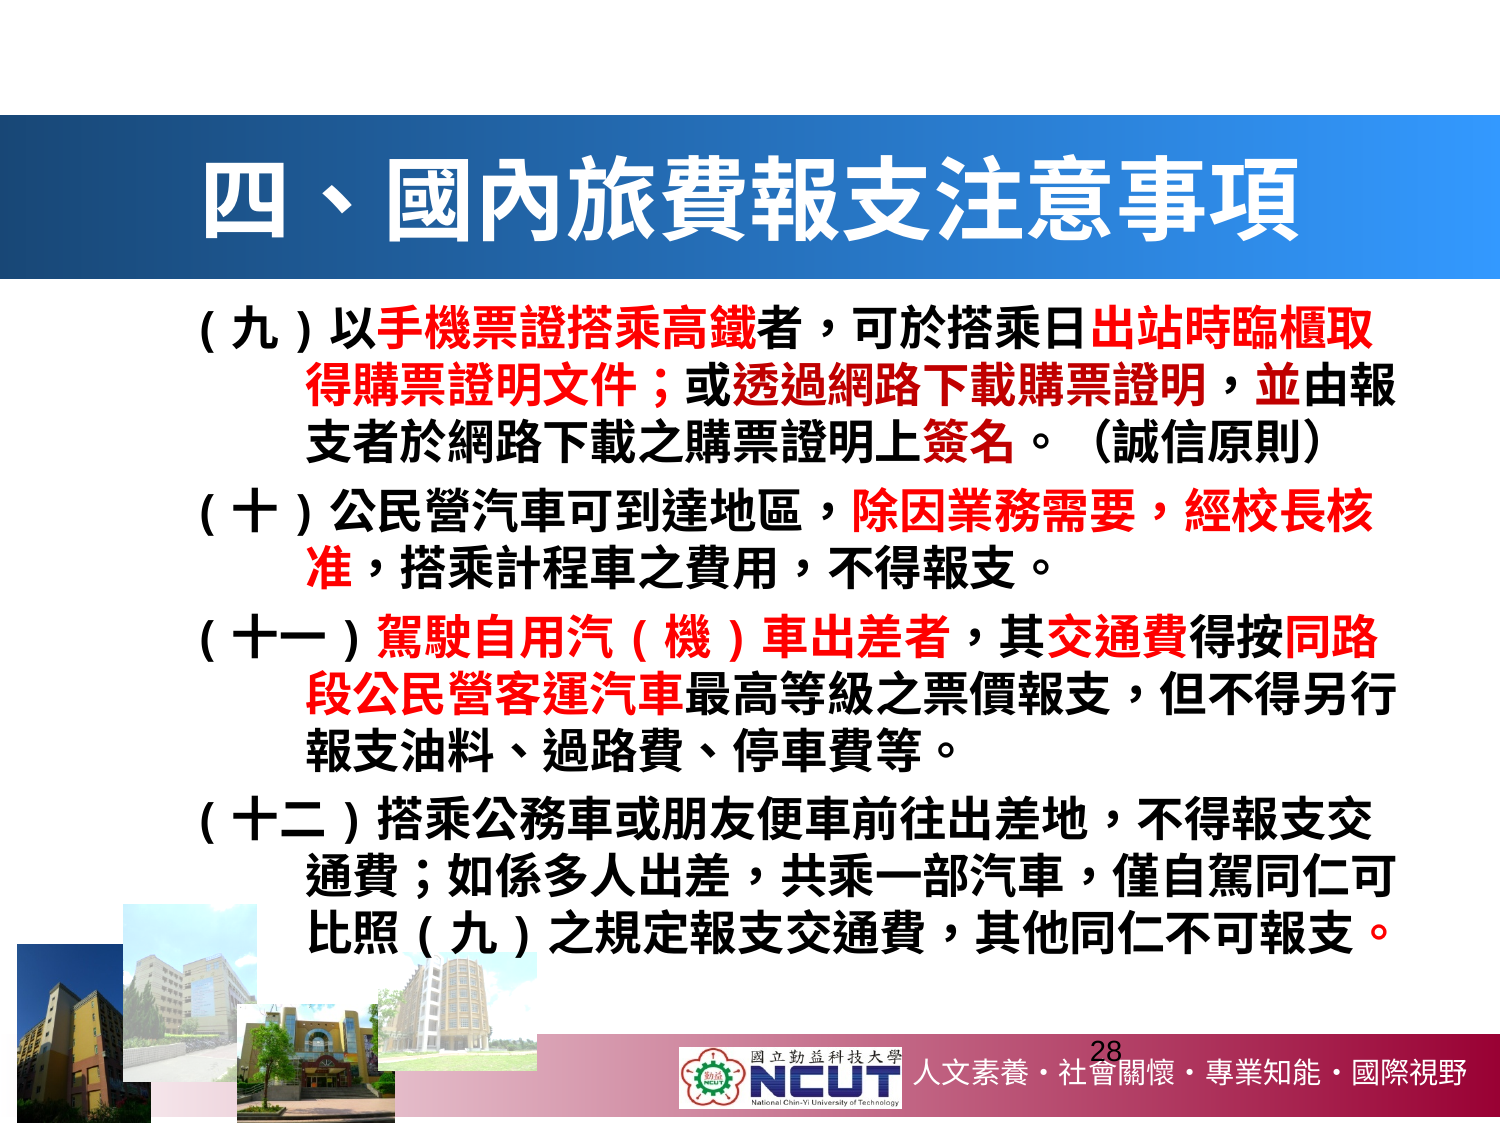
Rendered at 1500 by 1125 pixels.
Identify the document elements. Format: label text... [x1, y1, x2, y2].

text_box [1074, 1024, 1426, 1103]
list (九)以手機票證搭乘高鐵者，可於搭乘日出站時臨櫃取得購票證明文件；或透過網路下載購票證明，並由報支者於網路下載之購票證明上簽名。（誠信原則） (十)公民營汽車可到達地區，除因業務需要，經校長核准，搭乘計程車之費用，不得報支。 (十一)駕駛自用汽(機)車出差者，其交通費得按同路段公民營客運汽車最高等級之票價報支，但不得另行報支油料、過路費、停車費等。 (十二)搭乘公務車或朋友便車前往出差地，不得報支交通費；如係多人出差，共乘一部汽車，僅自駕同仁可比照(九)之規定報支交通費，其他同仁不可報支。 [64, 290, 1436, 977]
title 四、國內旅費報支注意事項 [0, 115, 1500, 279]
